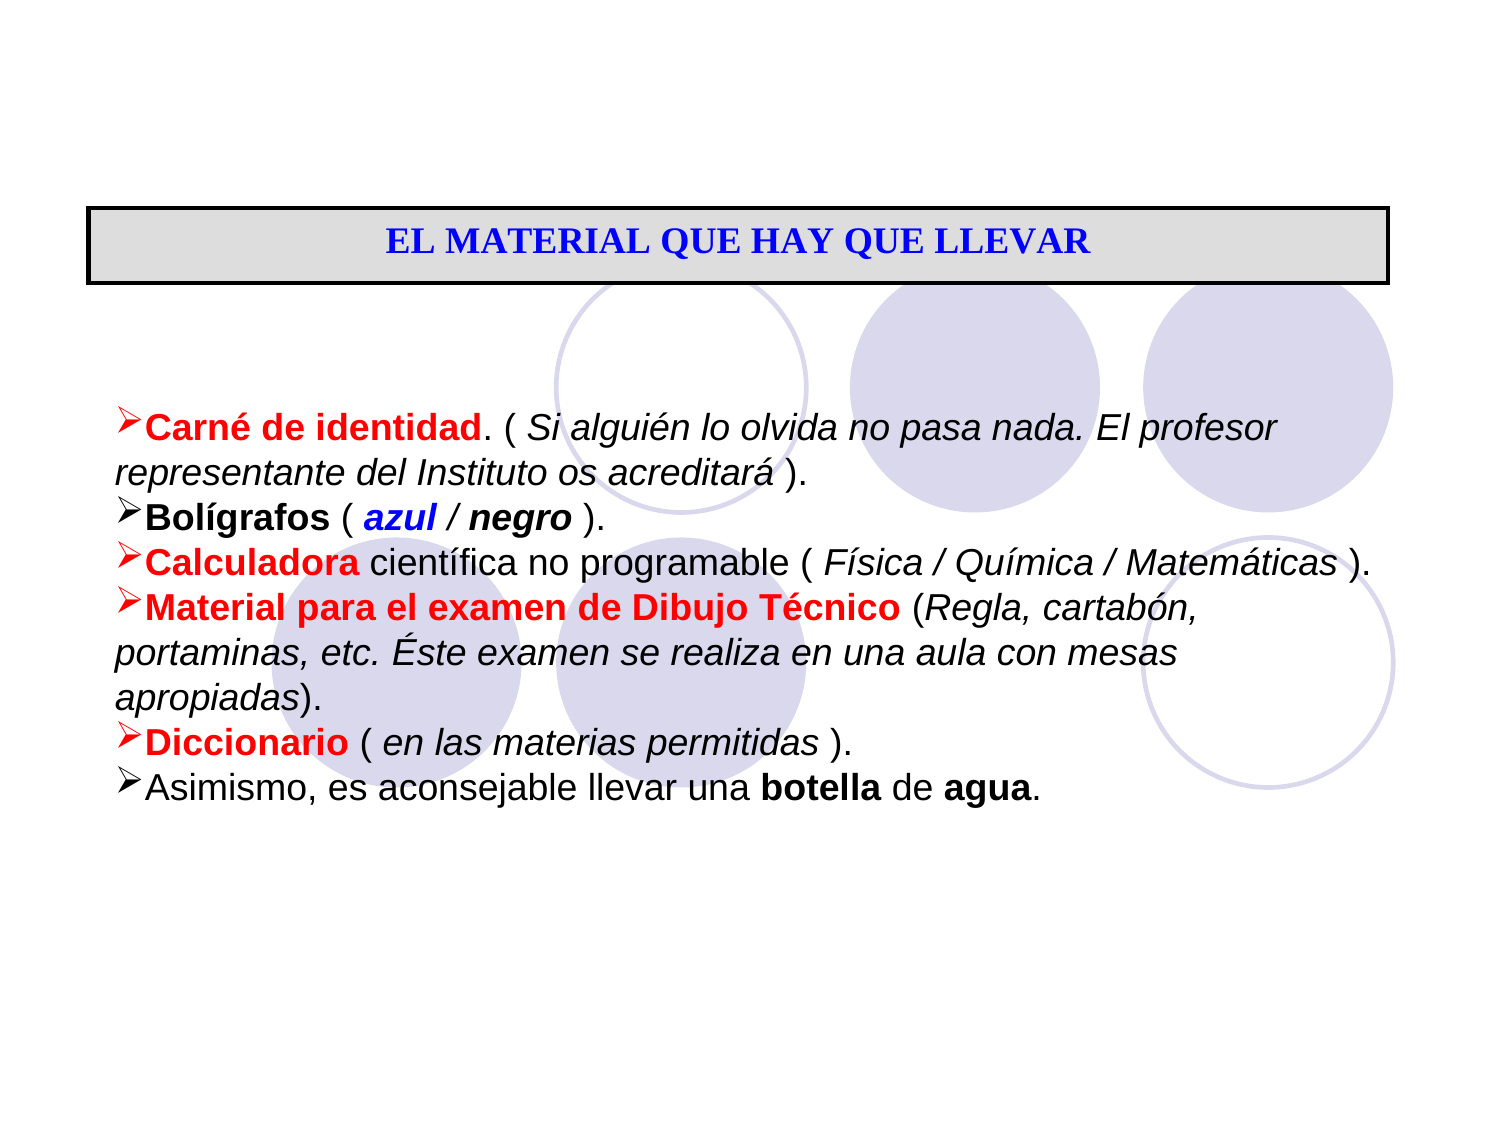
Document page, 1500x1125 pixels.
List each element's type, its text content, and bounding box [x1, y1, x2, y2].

text_box Carné de identidad. ( Si alguién lo olvida no pasa nada. El profesor representante del Instituto os acreditará ). Bolígrafos ( azul / negro ). Calculadora científica no programable ( Física / Química / Matemáticas ). Material para el examen de Dibujo Técnico (Regla, cartabón, portaminas, etc. Éste examen se realiza en una aula con mesas apropiadas). Diccionario ( en las materias permitidas ). Asimismo, es aconsejable llevar una botella de agua. [100, 394, 1400, 861]
text_box EL MATERIAL QUE HAY QUE LLEVAR [88, 208, 1388, 284]
